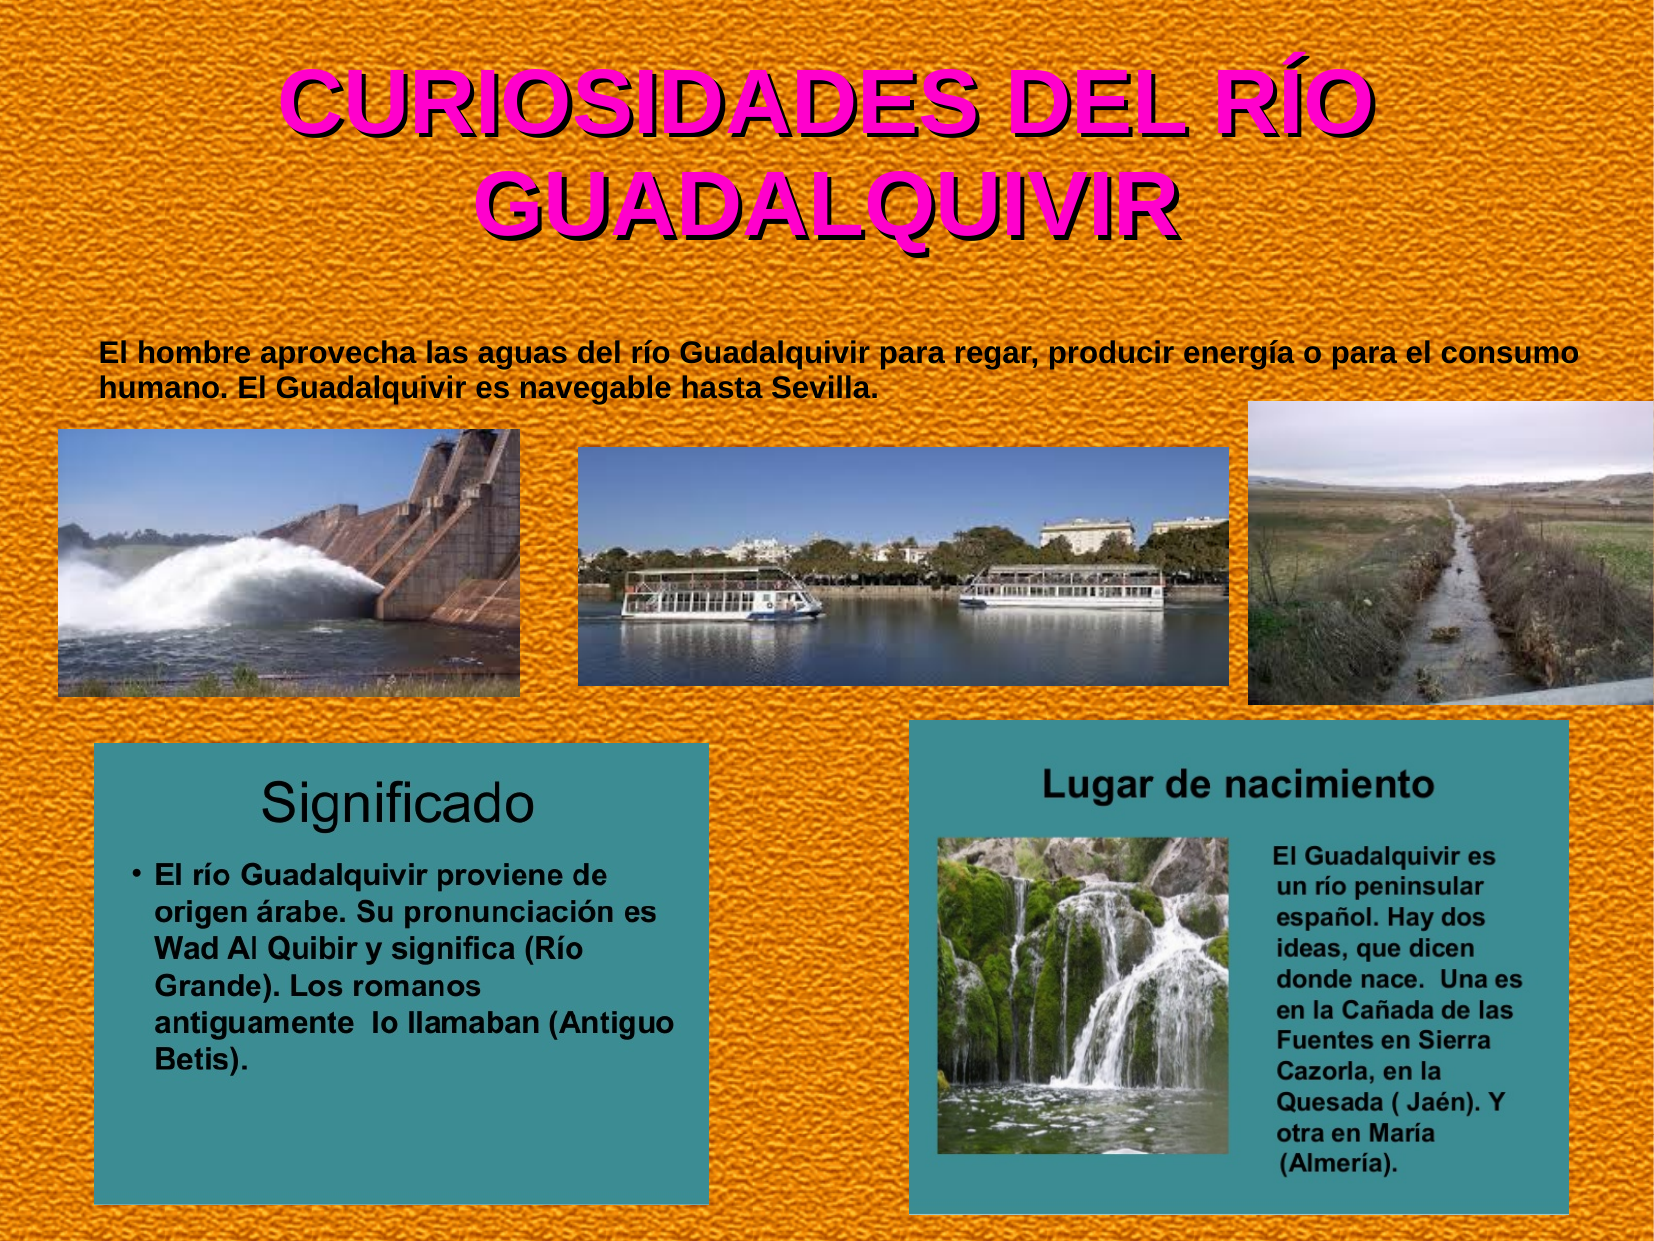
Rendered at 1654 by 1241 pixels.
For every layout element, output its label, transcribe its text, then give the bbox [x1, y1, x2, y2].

picture [0, 0, 1654, 1241]
title CURIOSIDADES DEL RÍO GUADALQUIVIR [82, 49, 1571, 257]
text_box El hombre aprovecha las aguas del río Guadalquivir para regar, producir energía o para el consumo humano. El Guadalquivir es navegable hasta Sevilla. [84, 327, 1631, 414]
